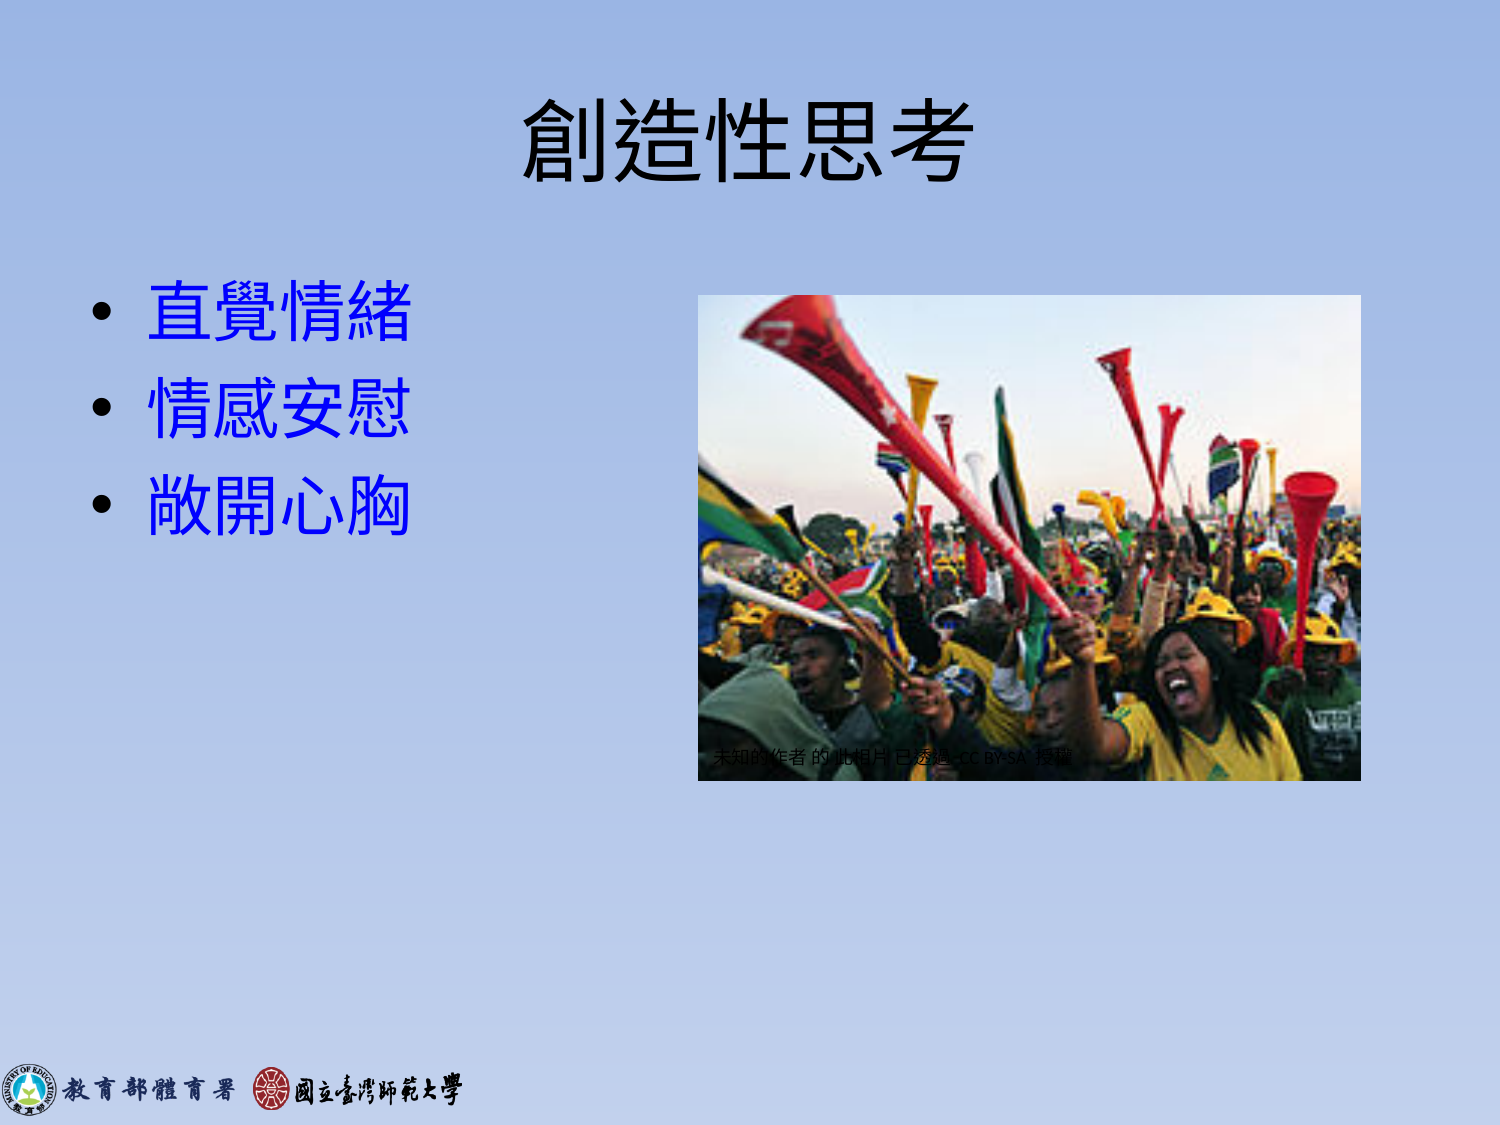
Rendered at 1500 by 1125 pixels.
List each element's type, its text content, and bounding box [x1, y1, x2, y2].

title 創造性思考 [75, 45, 1426, 233]
picture [698, 777, 1361, 781]
list 直覺情緒 情感安慰 敞開心胸 [75, 262, 1426, 1005]
text_box 未知的作者 的 此相片 已透過 CC BY-SA 授權 [698, 738, 1361, 777]
picture [253, 1067, 462, 1110]
picture [698, 295, 1361, 738]
picture [0, 1051, 243, 1125]
